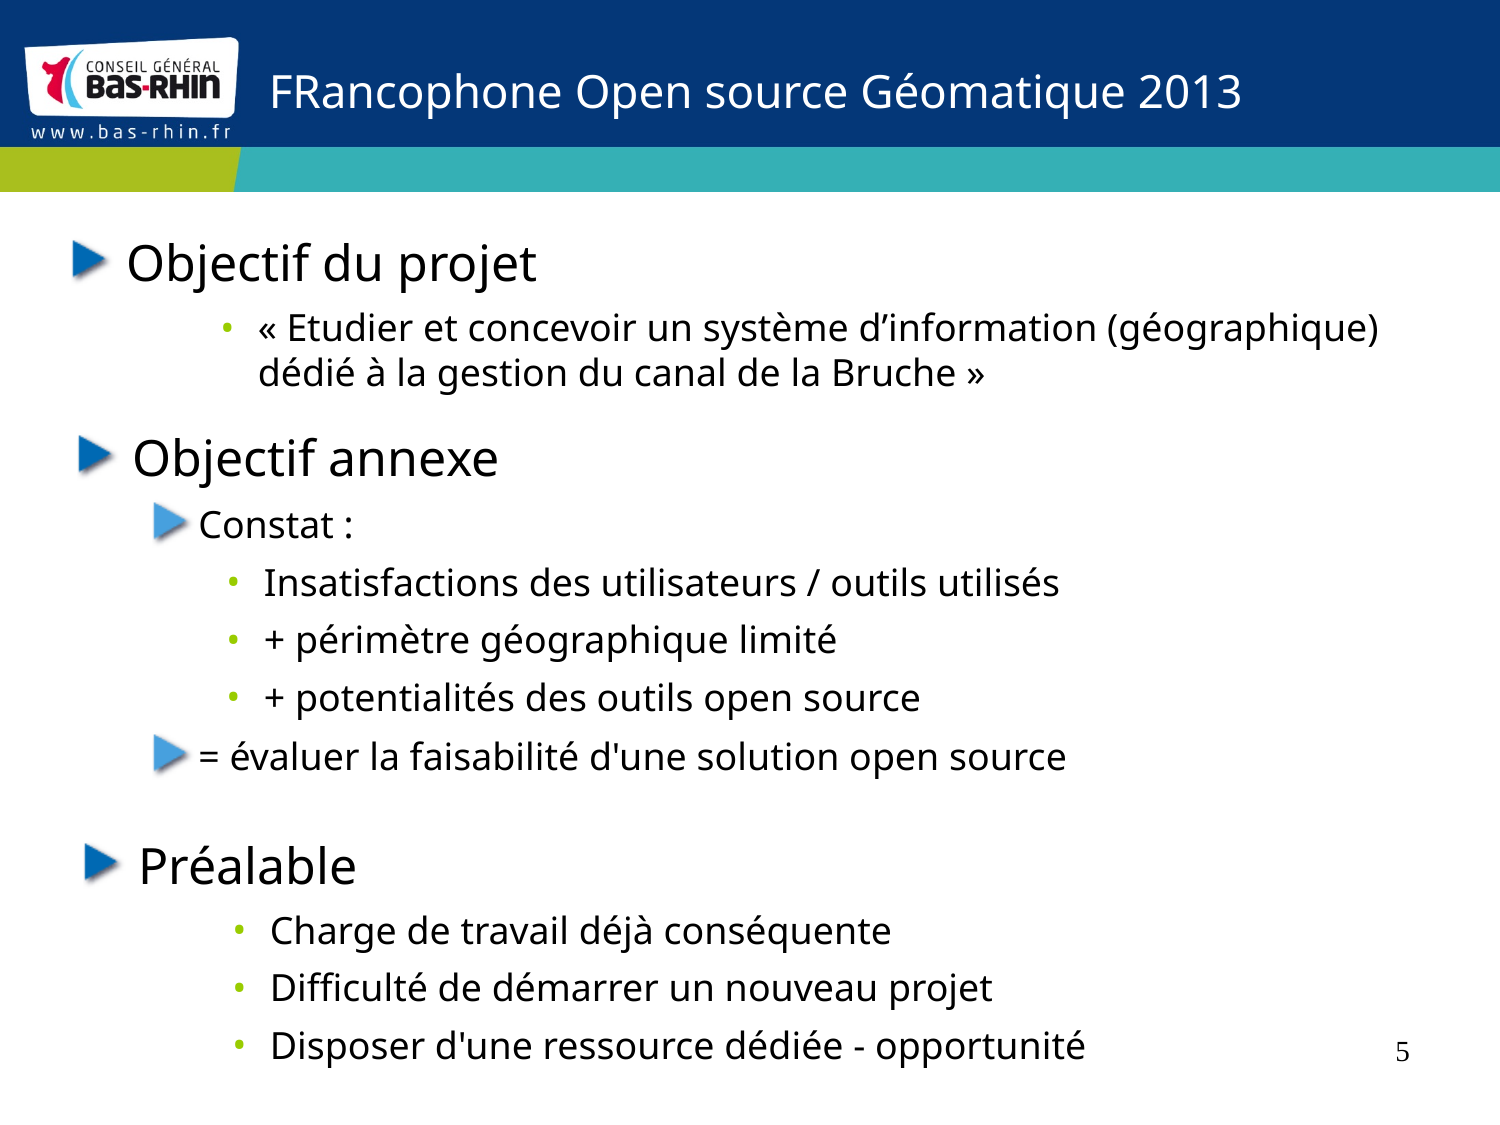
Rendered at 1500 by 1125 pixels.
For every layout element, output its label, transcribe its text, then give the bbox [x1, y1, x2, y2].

list Préalable Charge de travail déjà conséquente Difficulté de démarrer un nouveau projet Disposer d'une ressource dédiée - opportunité [67, 826, 1418, 1075]
title FRancophone Open source Géomatique 2013 [253, 30, 1471, 149]
picture [0, 0, 1500, 192]
list Objectif annexe Constat : Insatisfactions des utilisateurs / outils utilisés + périmètre géographique limité + potentialités des outils open source = évaluer la faisabilité d'une solution open source [61, 419, 1412, 839]
list Objectif du projet « Etudier et concevoir un système d’information (géographique) dédié à la gestion du canal de la Bruche » [55, 224, 1406, 461]
